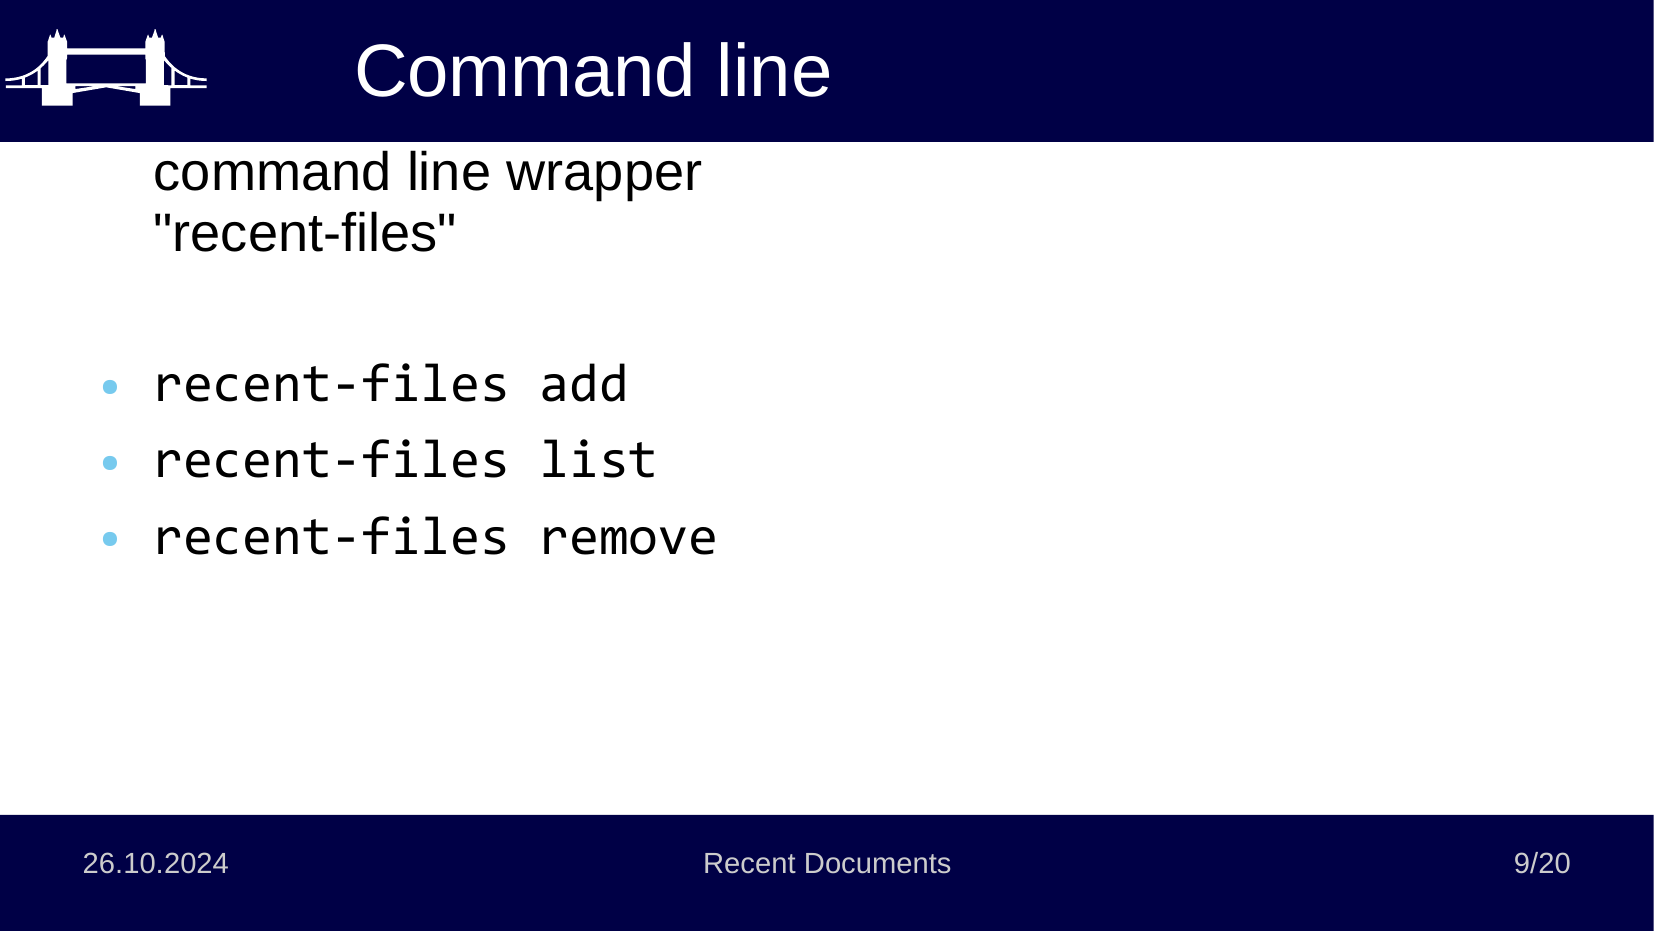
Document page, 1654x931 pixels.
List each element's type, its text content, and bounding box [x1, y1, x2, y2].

list command line wrapper "recent-files" recent-files add recent-files list recent-files remove [82, 141, 809, 815]
title Command line [354, 5, 1654, 136]
